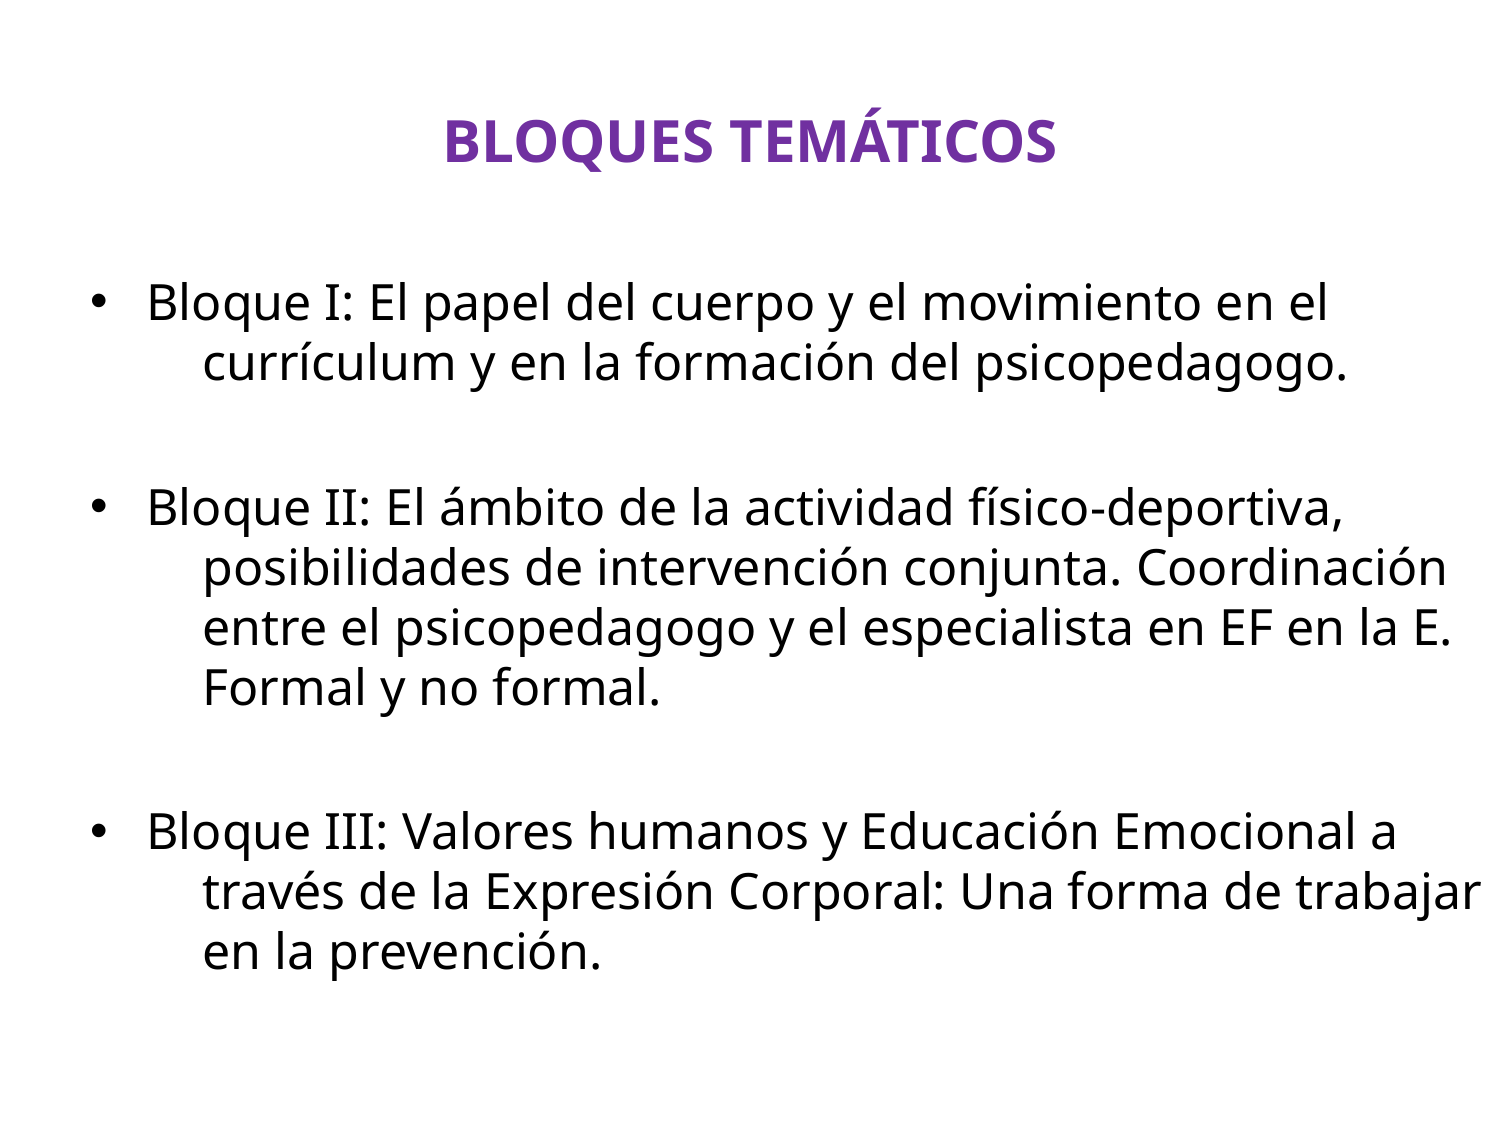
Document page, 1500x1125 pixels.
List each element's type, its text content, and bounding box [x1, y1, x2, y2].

title BLOQUES TEMÁTICOS [75, 45, 1426, 233]
list Bloque I: El papel del cuerpo y el movimiento en el currículum y en la formación del psicopedagogo. Bloque II: El ámbito de la actividad físico-deportiva, posibilidades de intervención conjunta. Coordinación entre el psicopedagogo y el especialista en EF en la E. Formal y no formal. Bloque III: Valores humanos y Educación Emocional a través de la Expresión Corporal: Una forma de trabajar en la prevención. [75, 262, 1500, 1005]
